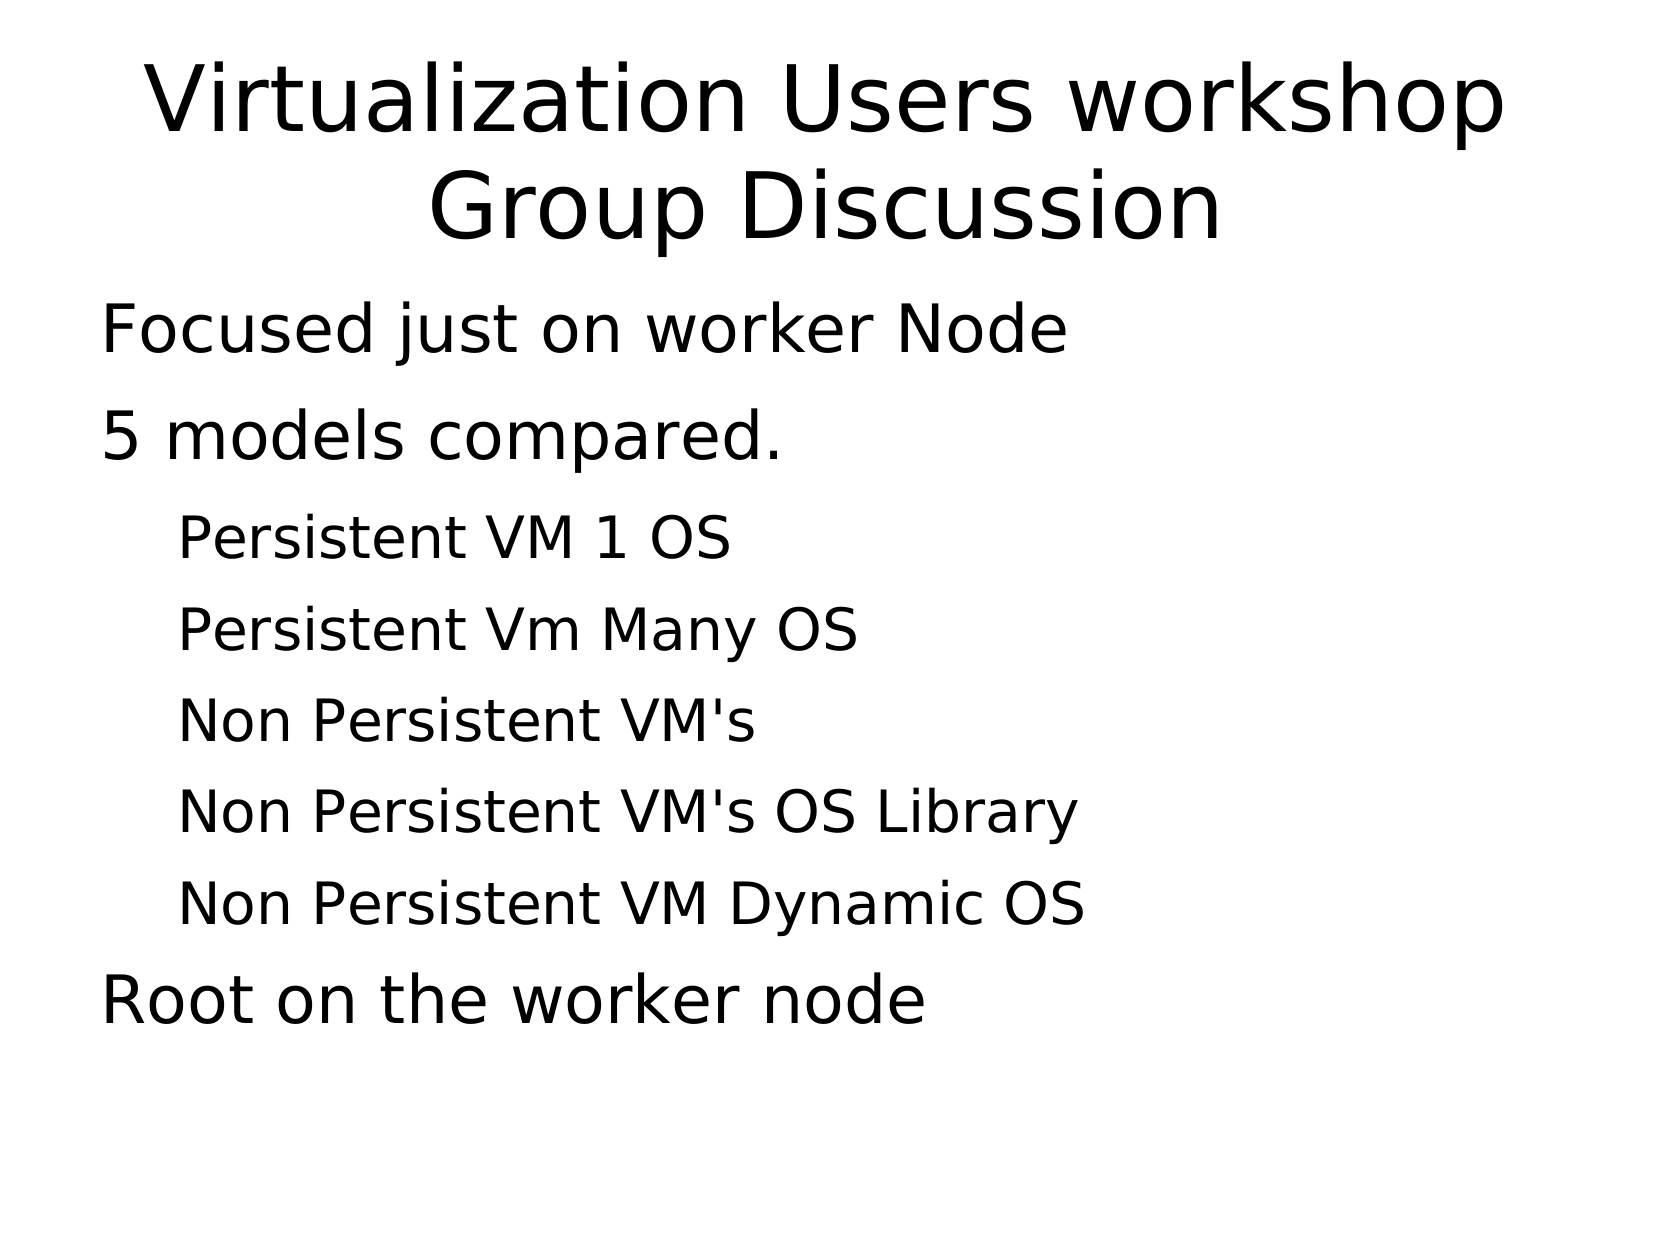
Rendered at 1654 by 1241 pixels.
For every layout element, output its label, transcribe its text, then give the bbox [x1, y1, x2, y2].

title Virtualization Users workshop Group Discussion [82, 45, 1571, 261]
list Focused just on worker Node 5 models compared. Persistent VM 1 OS Persistent Vm Many OS Non Persistent VM's Non Persistent VM's OS Library Non Persistent VM Dynamic OS Root on the worker node [82, 290, 1571, 1094]
